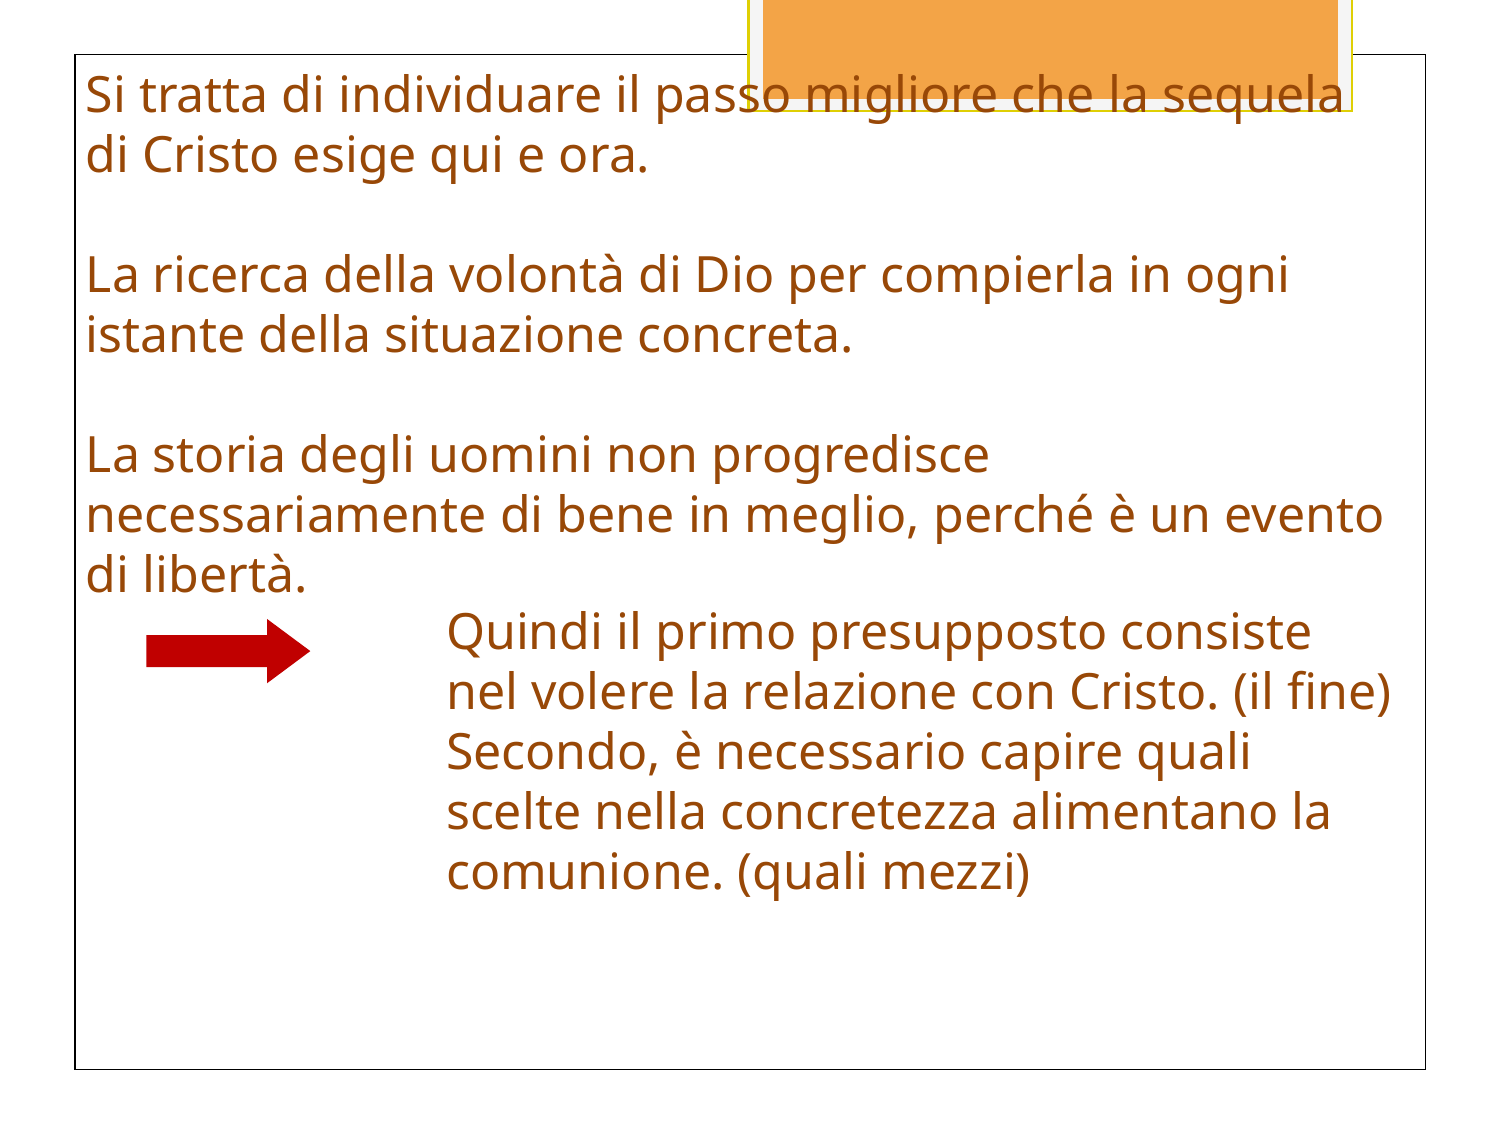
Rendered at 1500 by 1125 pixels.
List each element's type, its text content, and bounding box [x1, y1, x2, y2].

picture [41, 48, 1471, 135]
text_box [147, 621, 309, 681]
text_box Quindi il primo presupposto consiste nel volere la relazione con Cristo. (il fine) Secondo, è necessario capire quali scelte nella concretezza alimentano la comunione. (quali mezzi) [431, 592, 1407, 911]
text_box Si tratta di individuare il passo migliore che la sequela di Cristo esige qui e ora. La ricerca della volontà di Dio per compierla in ogni istante della situazione concreta. La storia degli uomini non progredisce necessariamente di bene in meglio, perché è un evento di libertà. [70, 55, 1407, 556]
